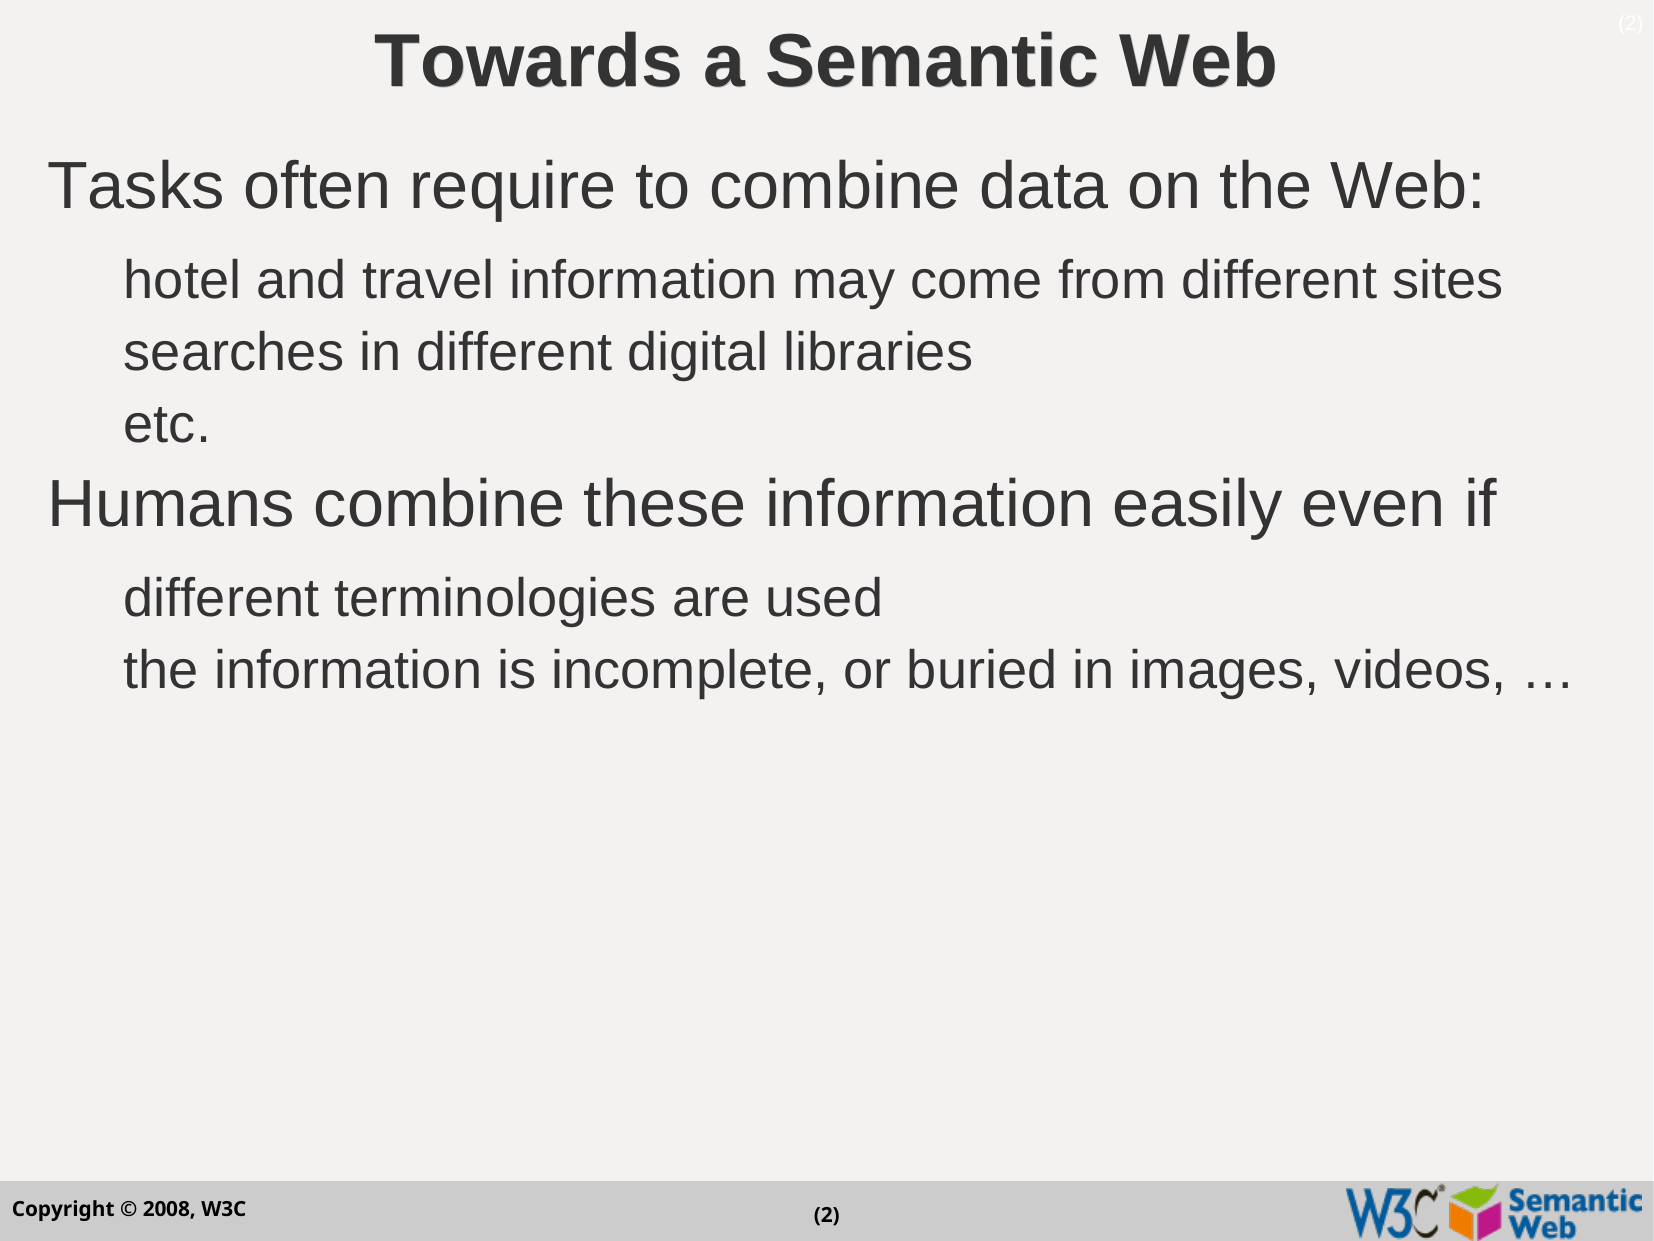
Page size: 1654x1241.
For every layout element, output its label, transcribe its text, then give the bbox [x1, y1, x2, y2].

picture [1346, 1181, 1642, 1241]
list Tasks often require to combine data on the Web: hotel and travel information may come from different sites searches in different digital libraries etc. Humans combine these information easily even if different terminologies are used the information is incomplete, or buried in images, videos, … [29, 147, 1624, 1134]
title Towards a Semantic Web [0, 0, 1654, 119]
